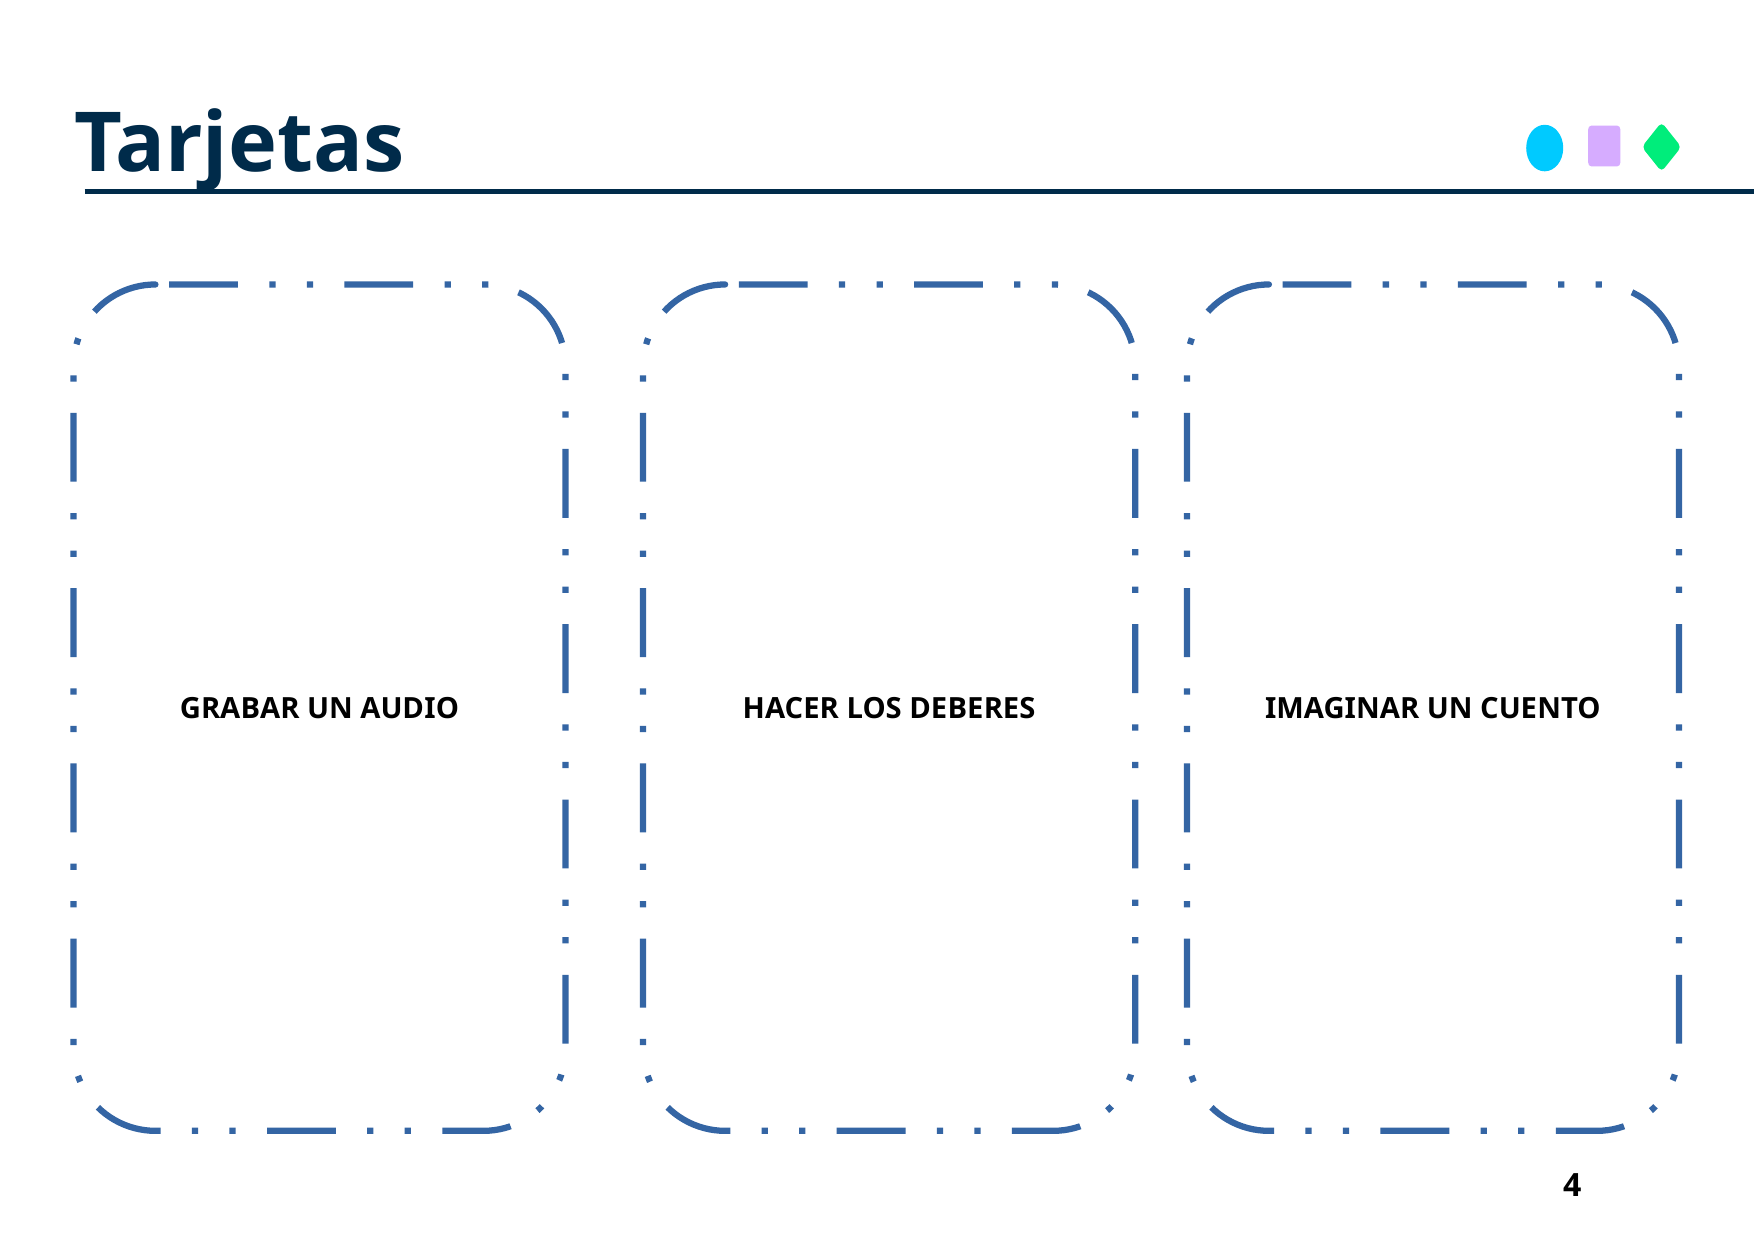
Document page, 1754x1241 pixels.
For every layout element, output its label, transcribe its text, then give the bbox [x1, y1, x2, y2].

text_box HACER LOS DEBERES [643, 284, 1136, 1131]
title Tarjetas [74, 32, 1404, 196]
text_box GRABAR UN AUDIO [73, 284, 566, 1131]
text_box IMAGINAR UN CUENTO [1186, 284, 1679, 1131]
